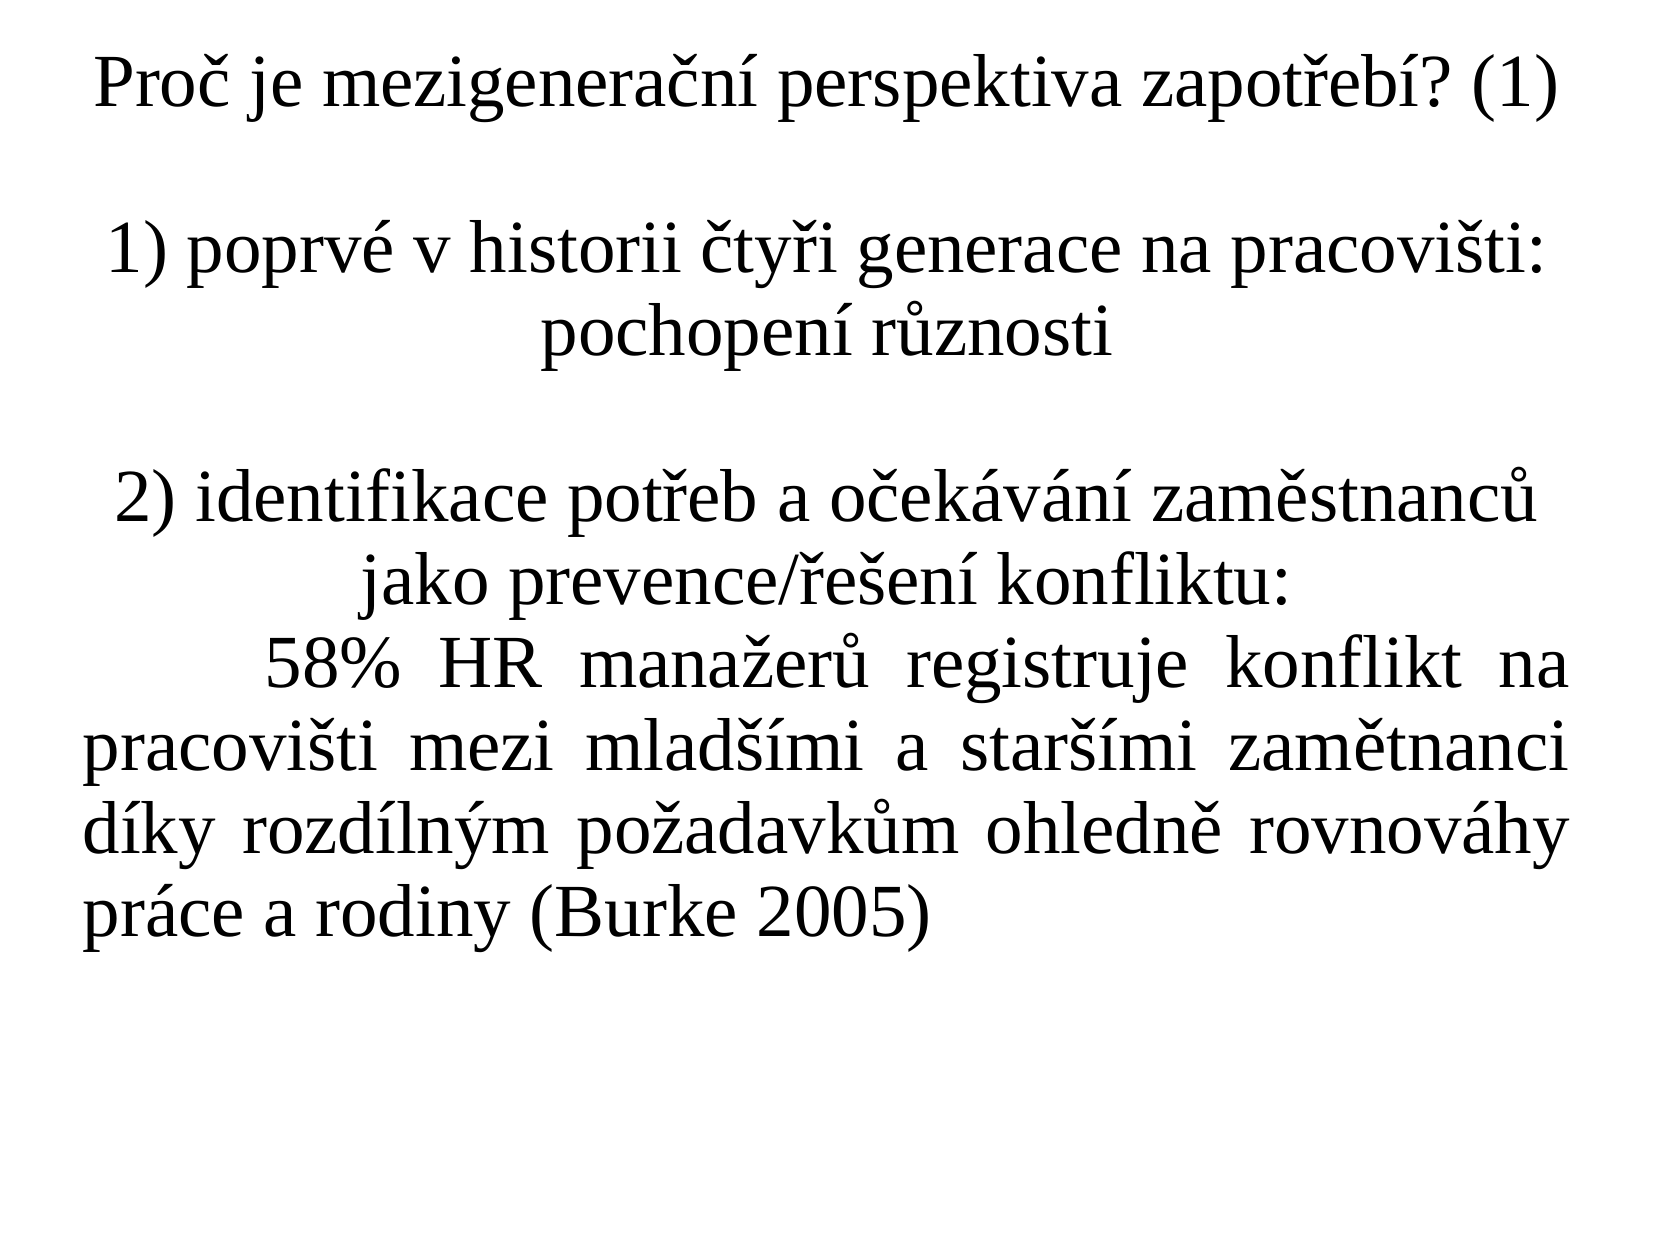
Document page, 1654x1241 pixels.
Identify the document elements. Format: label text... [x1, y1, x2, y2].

subtitle Proč je mezigenerační perspektiva zapotřebí? (1) 1) poprvé v historii čtyři generace na pracovišti: pochopení různosti 2) identifikace potřeb a očekávání zaměstnanců jako prevence/řešení konfliktu: 58% HR manažerů registruje konflikt na pracovišti mezi mladšími a staršími zamětnanci díky rozdílným požadavkům ohledně rovnováhy práce a rodiny (Burke 2005) [82, 39, 1571, 1119]
